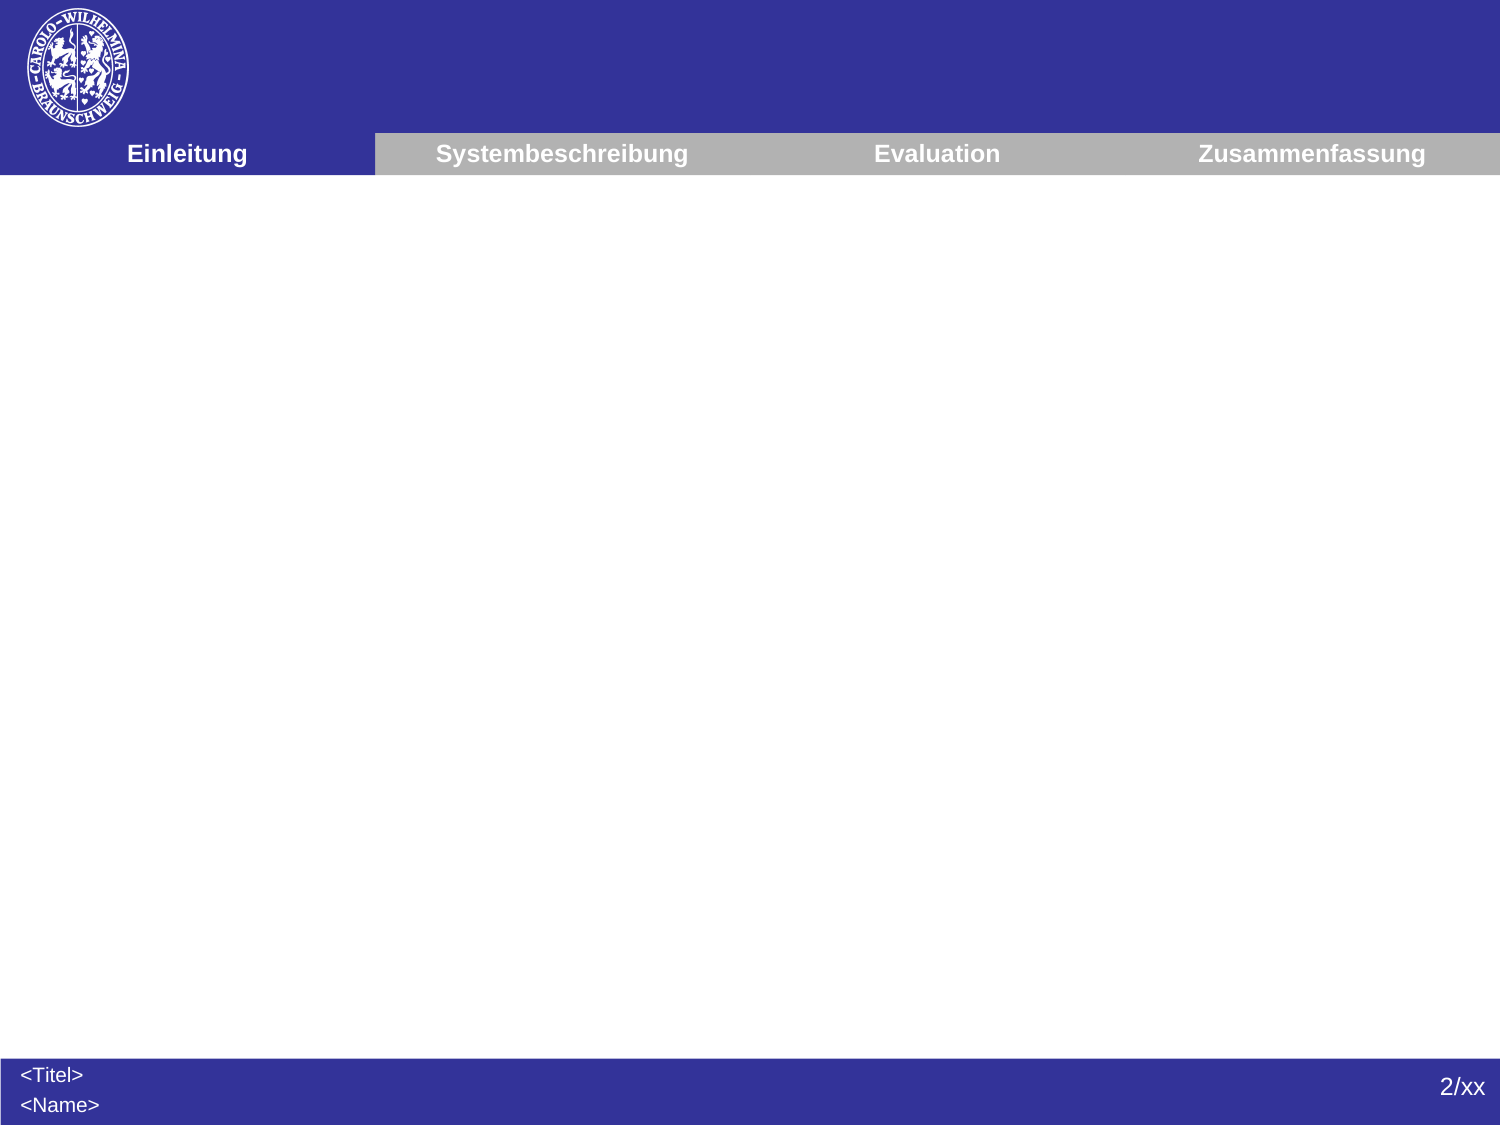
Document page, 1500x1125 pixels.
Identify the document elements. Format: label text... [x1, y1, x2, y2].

list Zusammenfassung [1126, 130, 1500, 178]
list Einleitung [0, 130, 376, 178]
picture [27, 8, 129, 127]
list Systembeschreibung [376, 130, 751, 178]
list Evaluation [751, 130, 1126, 178]
